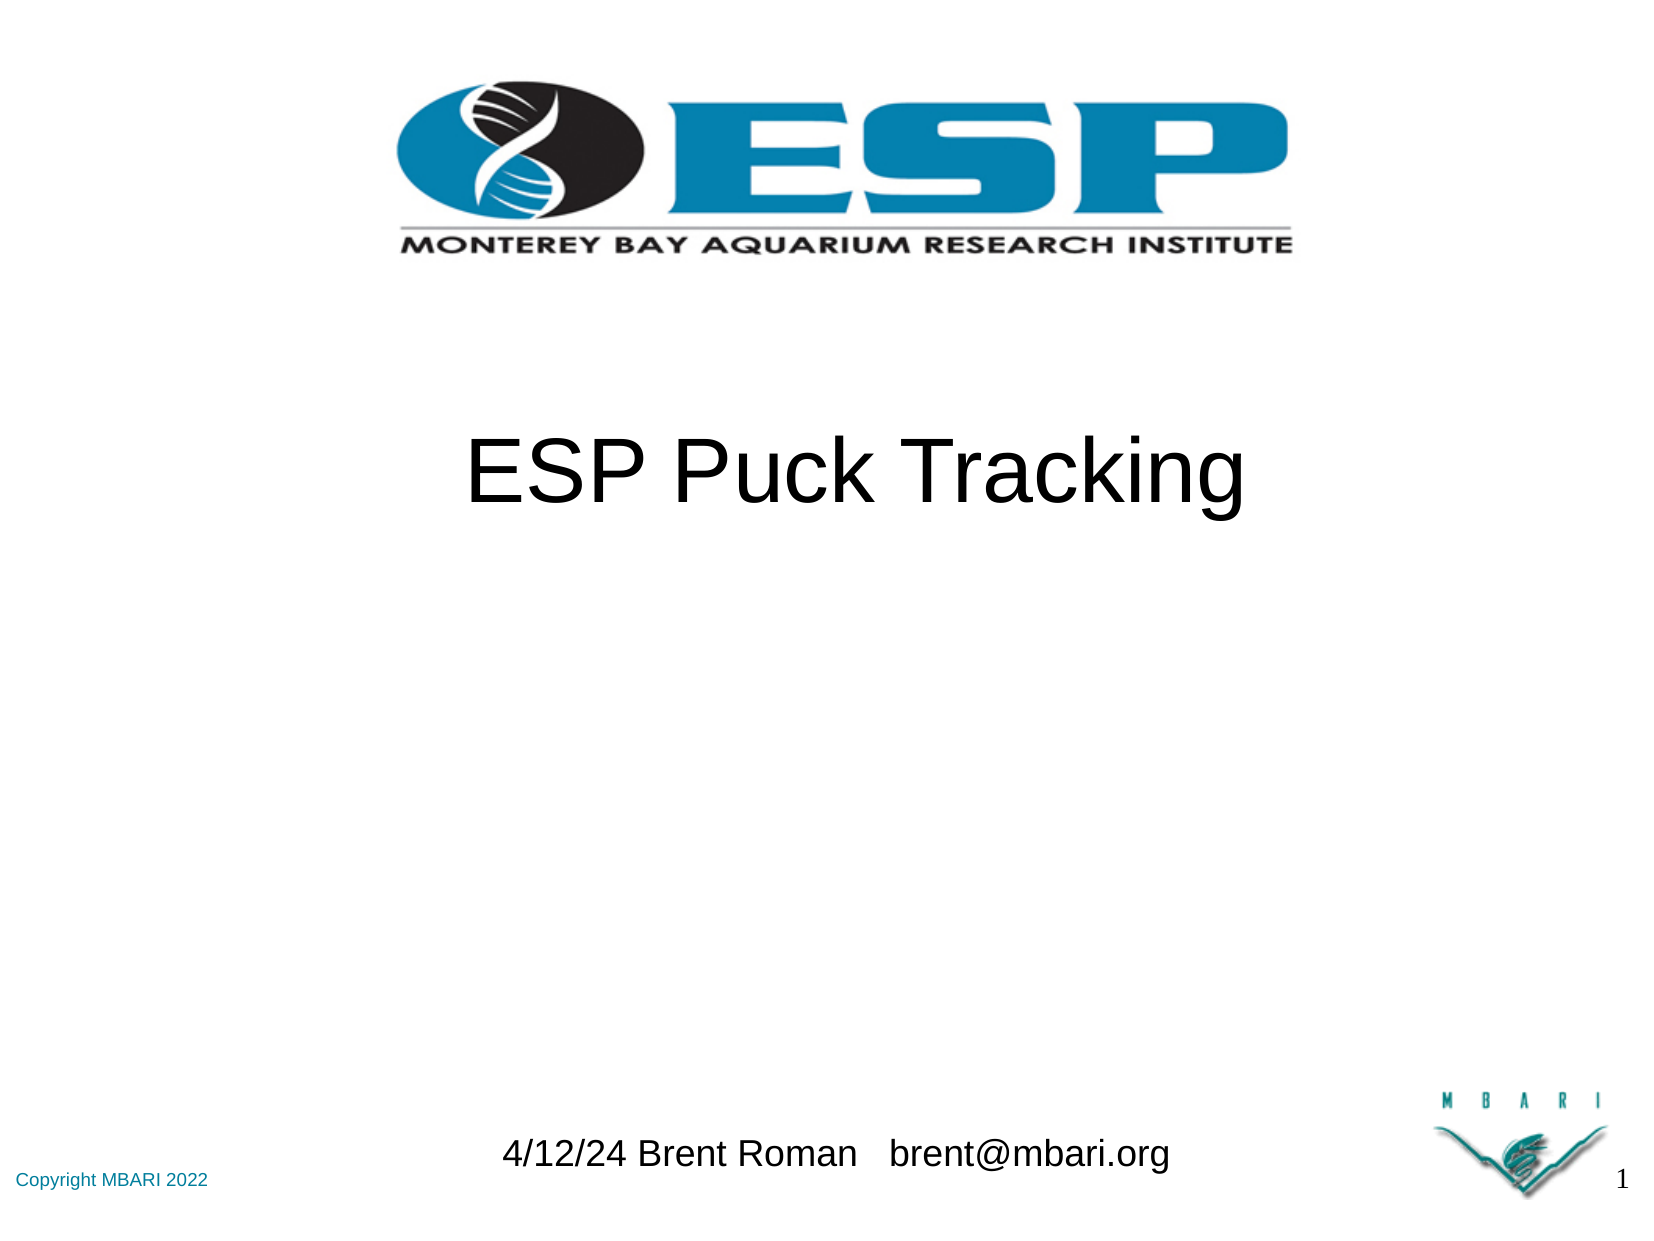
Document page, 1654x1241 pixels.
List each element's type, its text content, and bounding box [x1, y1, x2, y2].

text_box ESP Puck Tracking [450, 412, 1264, 633]
text_box 4/12/24 Brent Roman brent@mbari.org [487, 1125, 1186, 1182]
picture [1426, 1091, 1613, 1200]
picture [375, 74, 1313, 263]
